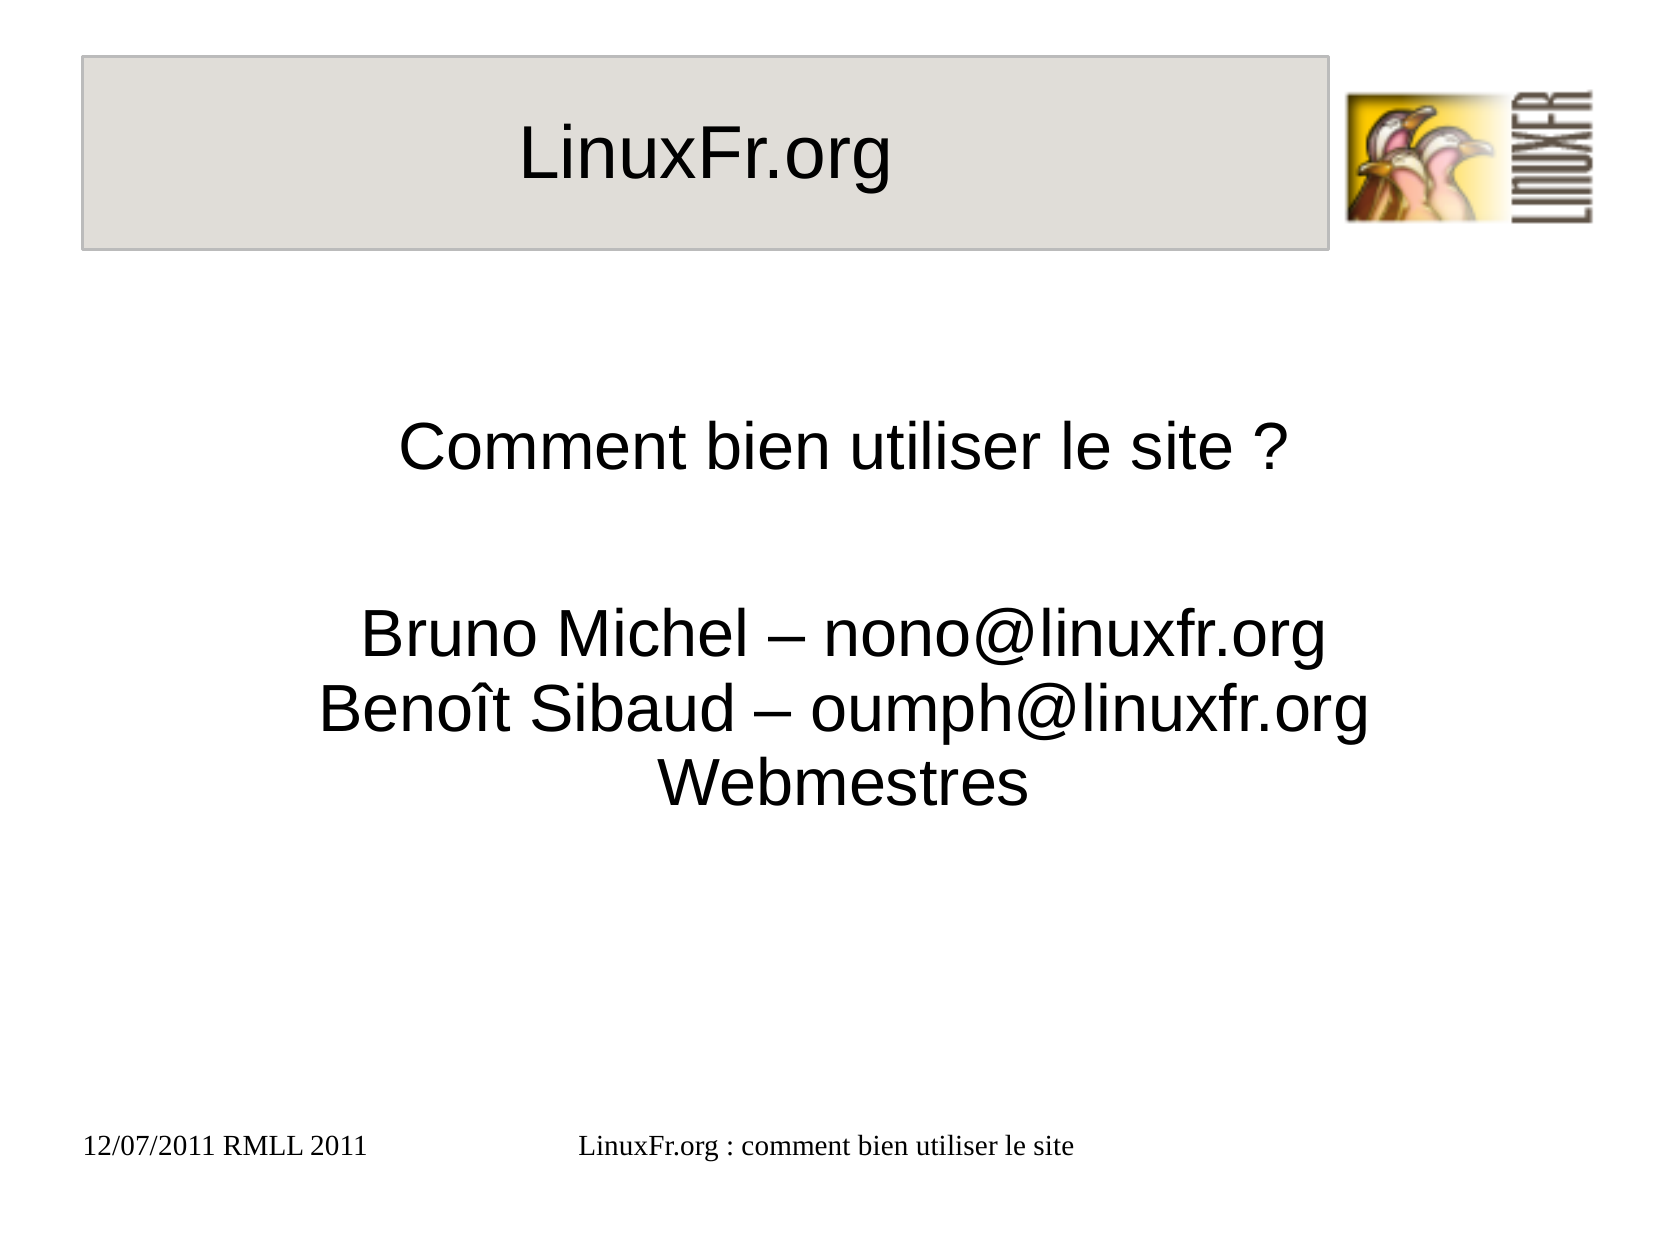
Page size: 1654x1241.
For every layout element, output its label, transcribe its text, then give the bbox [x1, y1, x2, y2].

subtitle Comment bien utiliser le site ? Bruno Michel – nono@linuxfr.org Benoît Sibaud – oumph@linuxfr.org Webmestres [82, 297, 1571, 1102]
picture [1341, 88, 1601, 229]
title LinuxFr.org [82, 56, 1329, 250]
